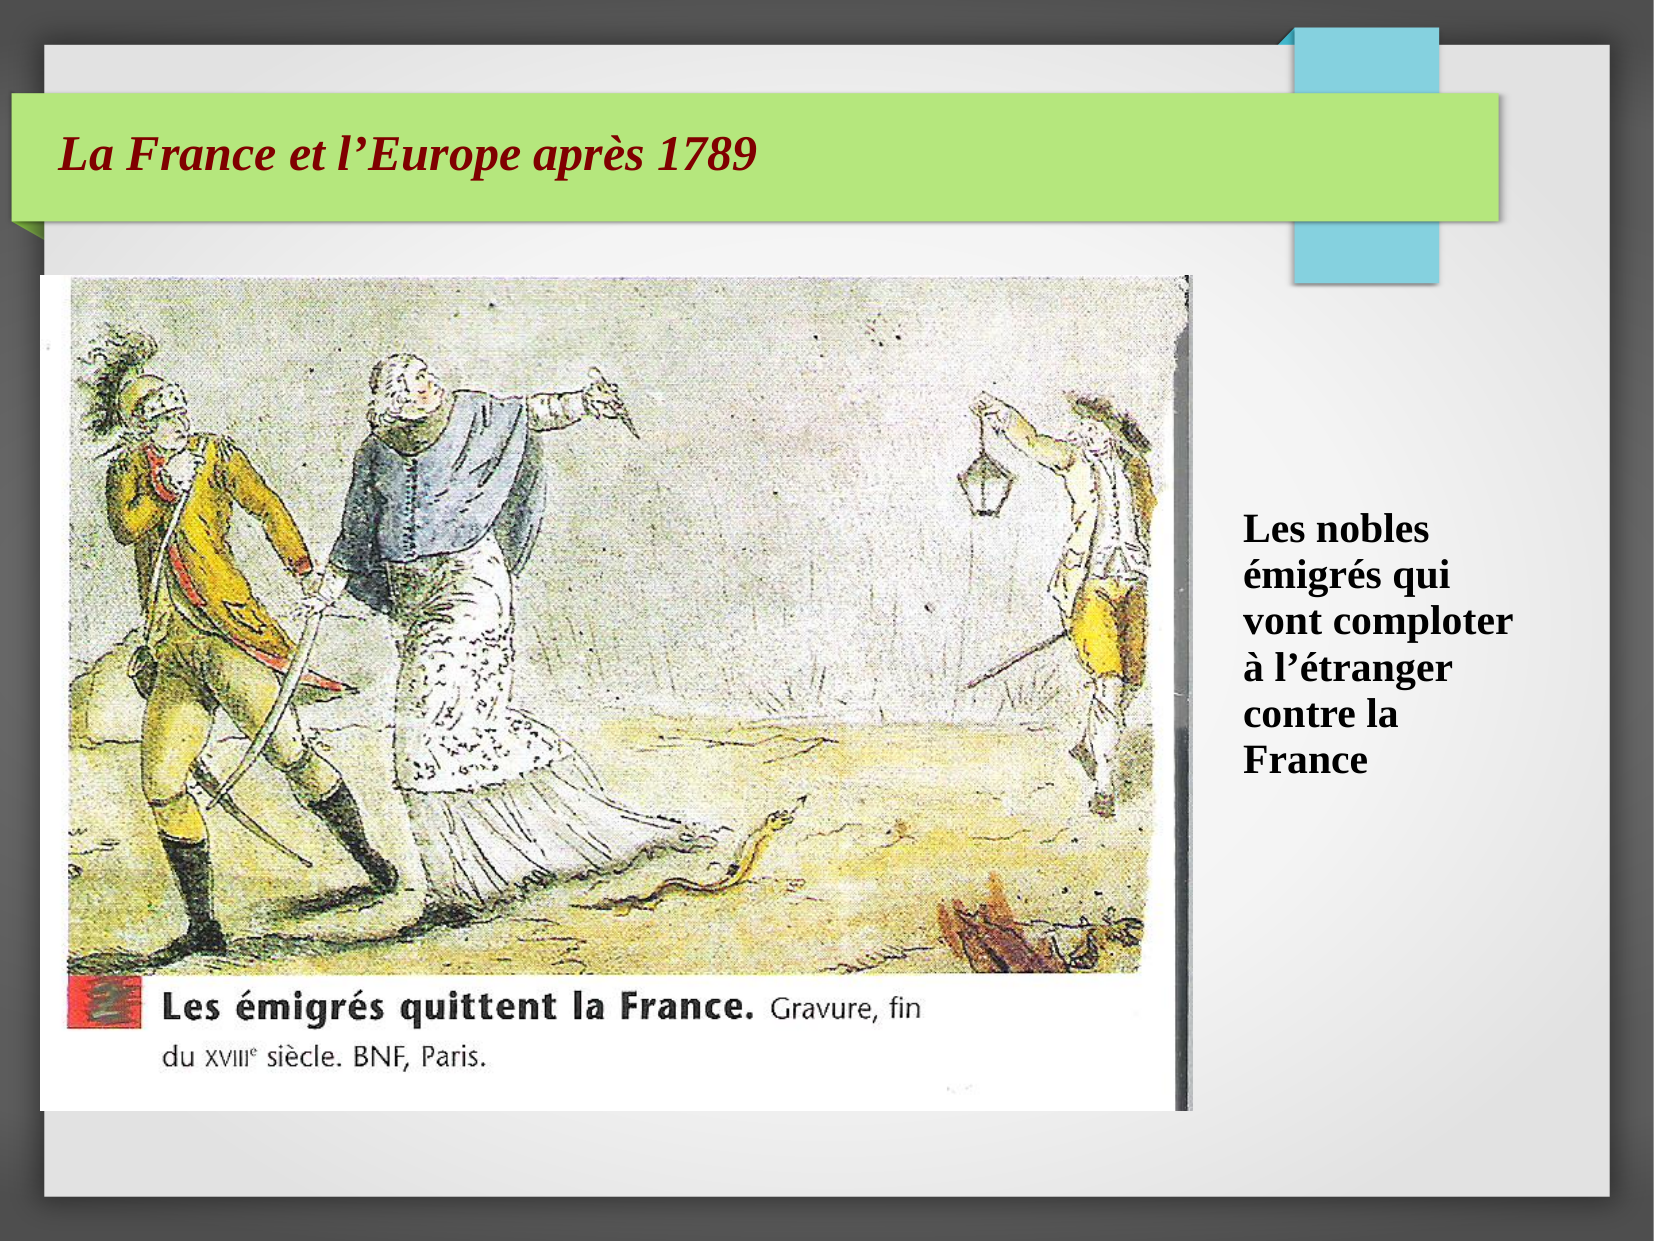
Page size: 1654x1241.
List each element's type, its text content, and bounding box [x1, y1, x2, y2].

picture [0, 0, 1654, 1241]
title La France et l’Europe après 1789 [59, 94, 1229, 213]
text_box Les nobles émigrés qui vont comploter à l’étranger contre la France [1228, 342, 1548, 945]
